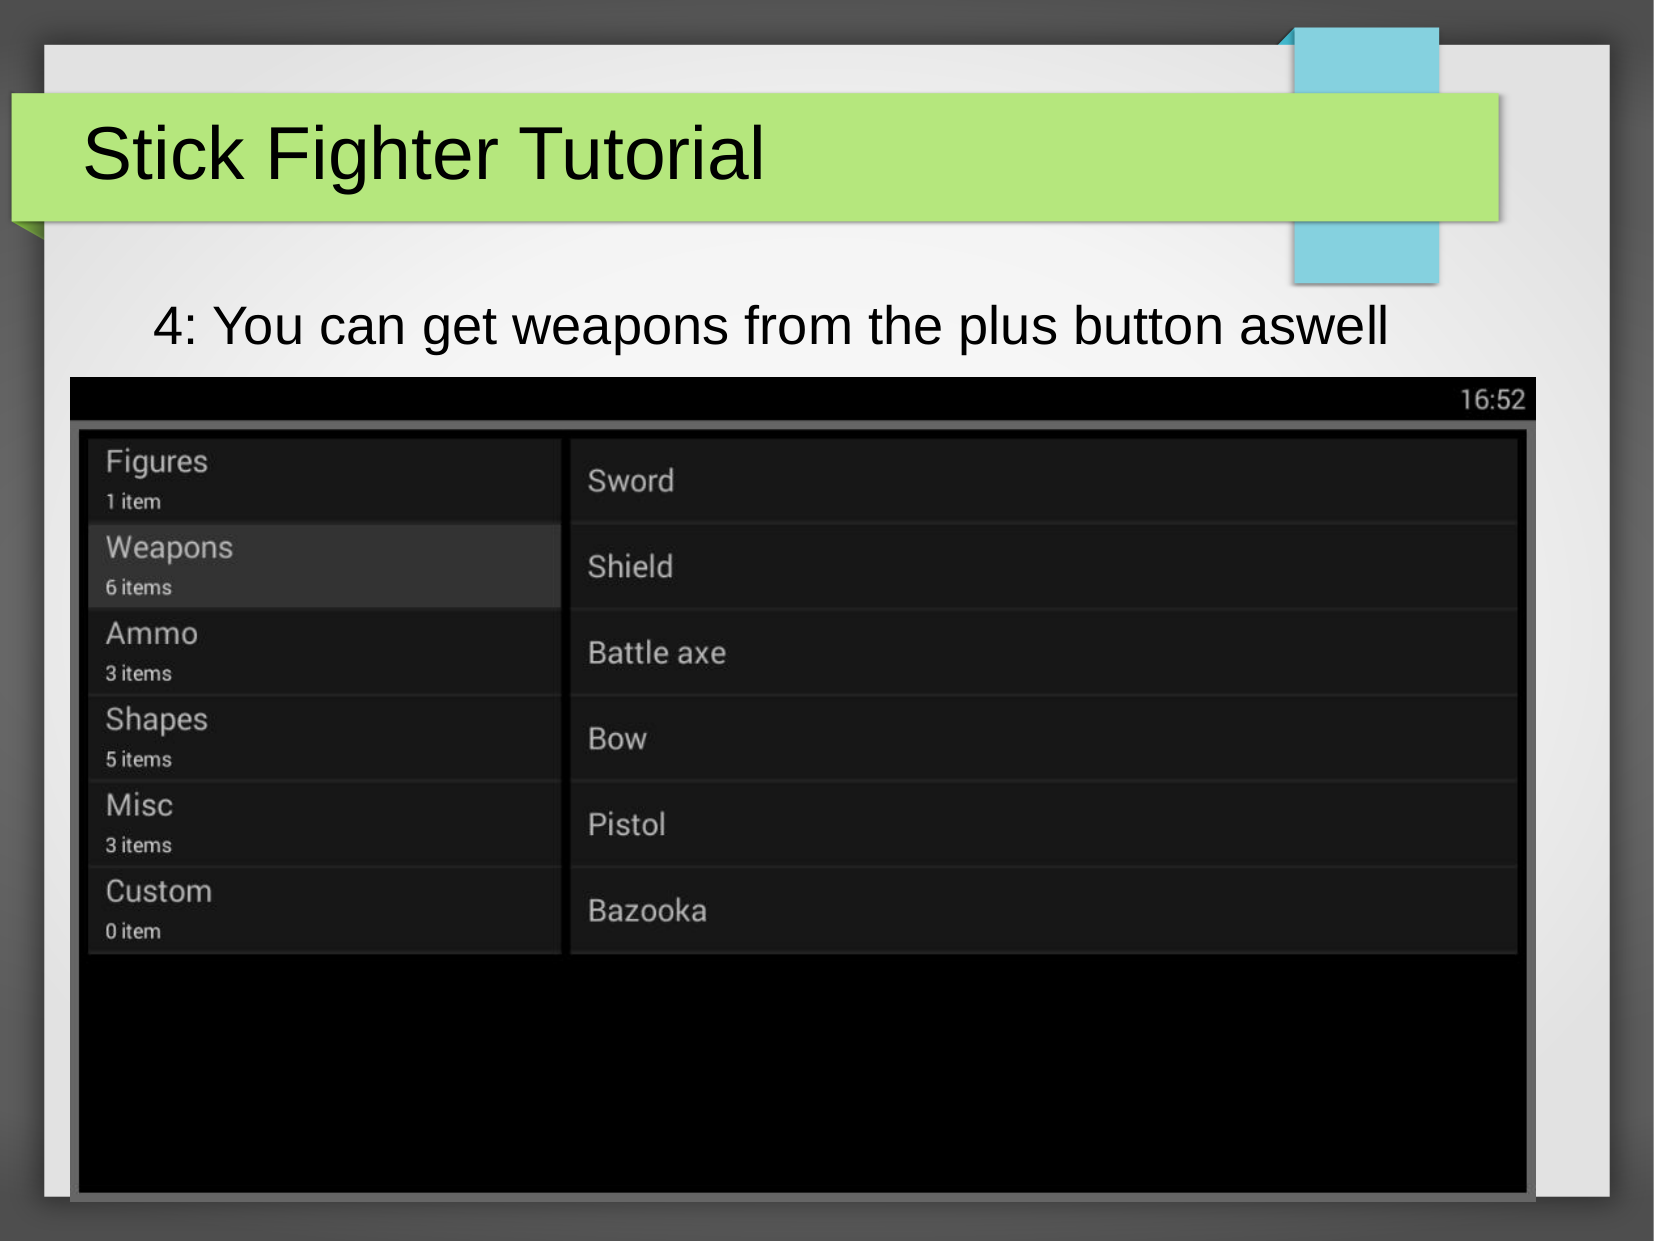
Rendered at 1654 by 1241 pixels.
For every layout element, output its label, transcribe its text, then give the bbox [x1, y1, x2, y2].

picture [0, 0, 1654, 1241]
list 4: You can get weapons from the plus button aswell [82, 295, 1571, 1015]
title Stick Fighter Tutorial [82, 94, 1264, 213]
